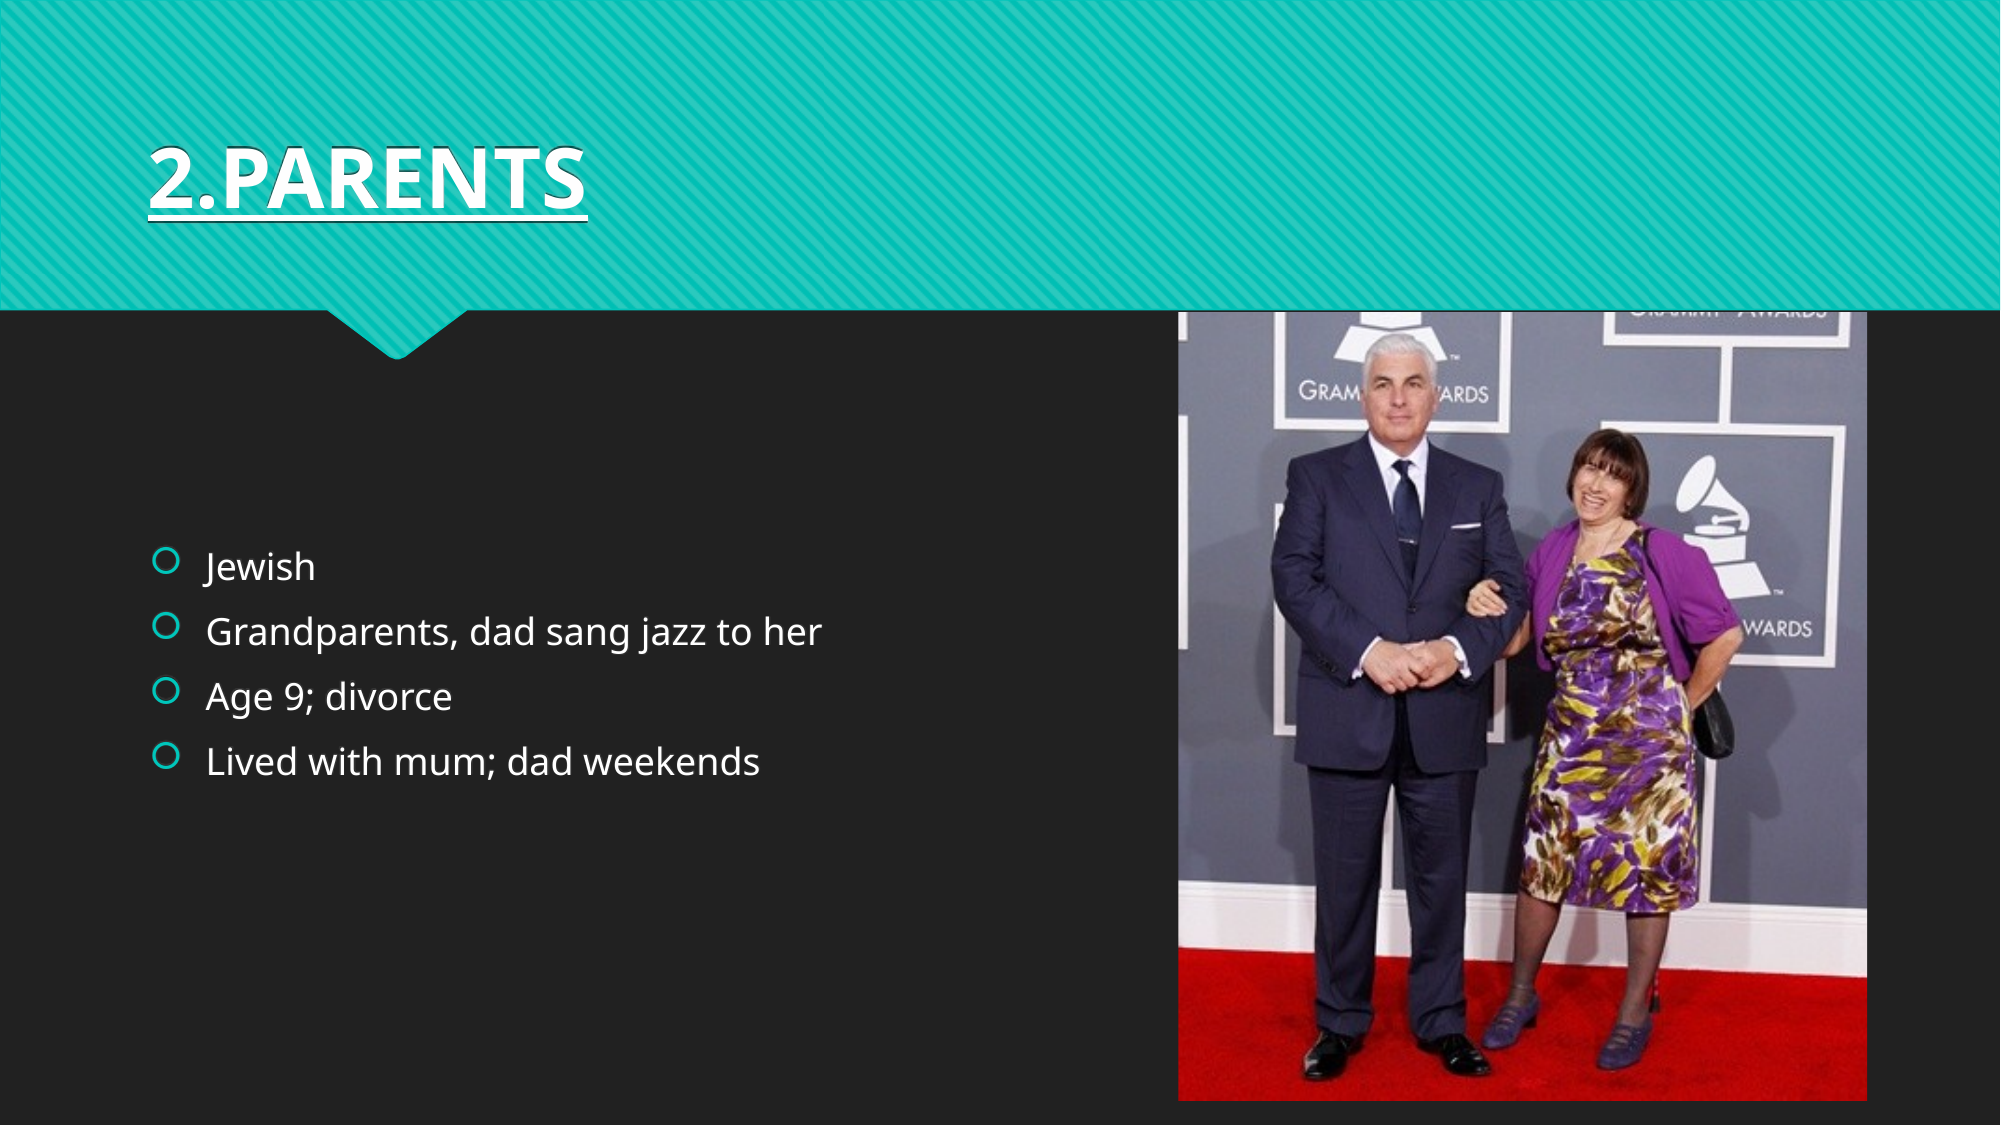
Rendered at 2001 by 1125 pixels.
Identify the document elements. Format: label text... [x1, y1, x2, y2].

picture [1178, 312, 1868, 1107]
list Jewish Grandparents, dad sang jazz to her Age 9; divorce Lived with mum; dad weekends [134, 364, 985, 962]
title 2.PARENTS [132, 73, 1868, 233]
picture [1, 1, 1999, 357]
